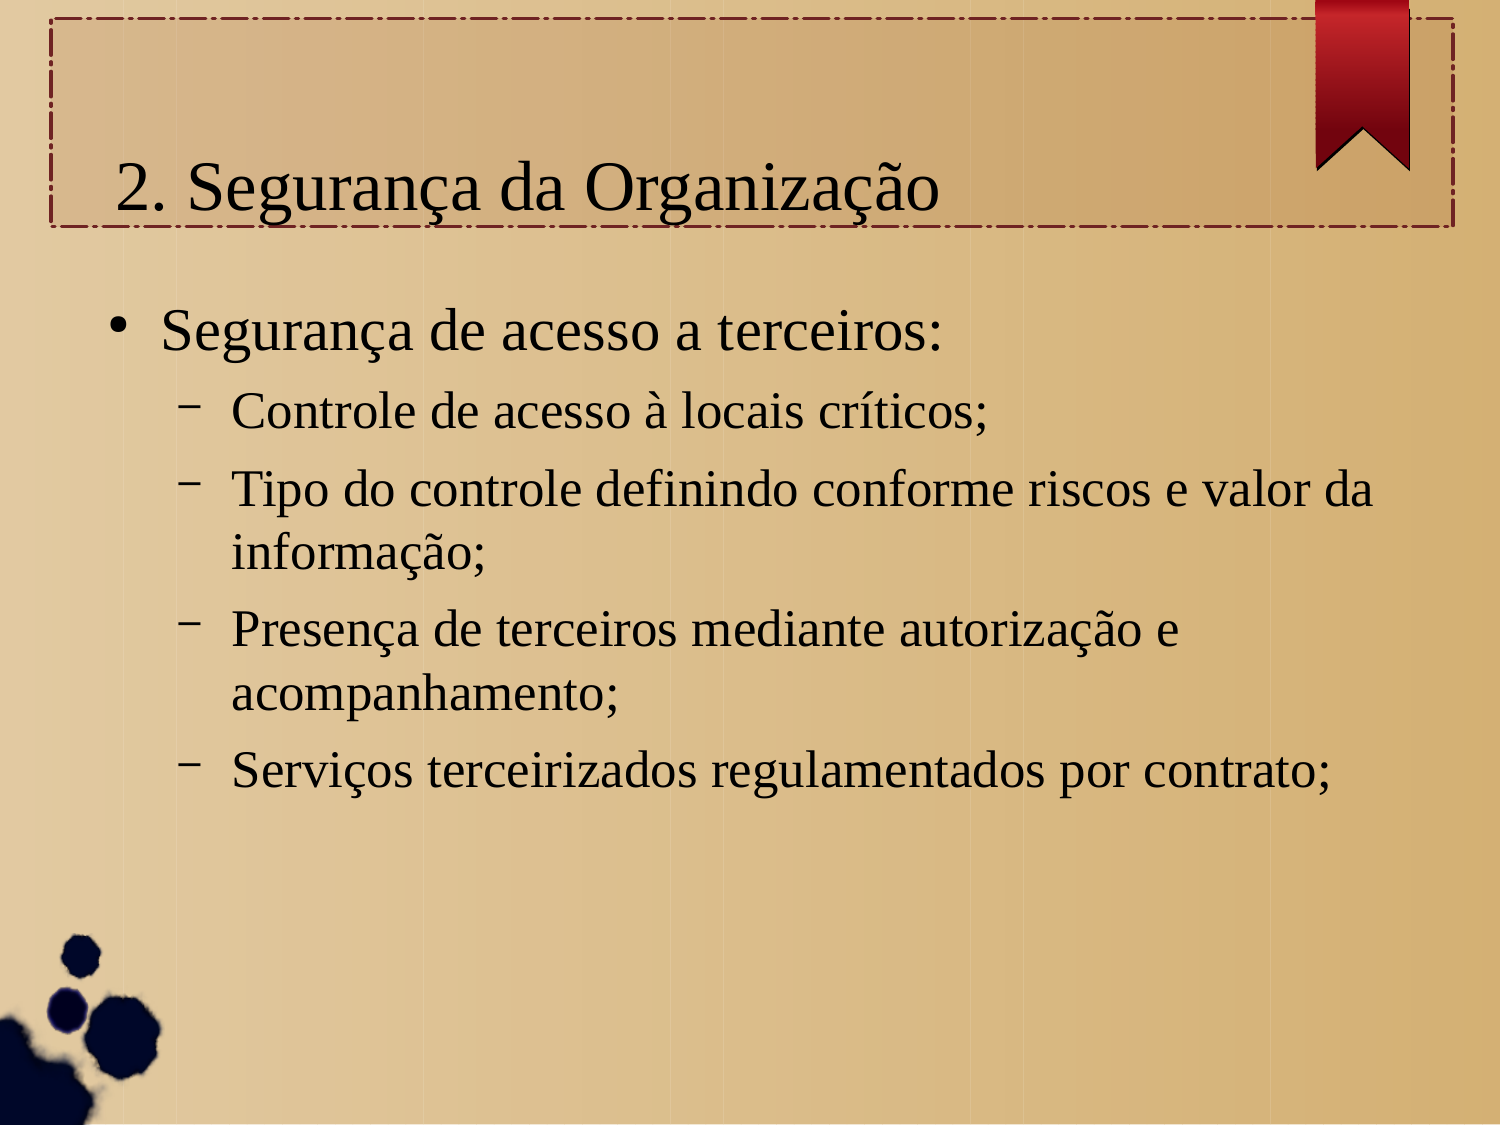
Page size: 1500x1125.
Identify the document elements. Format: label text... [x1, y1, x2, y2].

title 2. Segurança da Organização [74, 20, 1313, 233]
list Segurança de acesso a terceiros: Controle de acesso à locais críticos; Tipo do controle definindo conforme riscos e valor da informação; Presença de terceiros mediante autorização e acompanhamento; Serviços terceirizados regulamentados por contrato; [75, 282, 1426, 1006]
